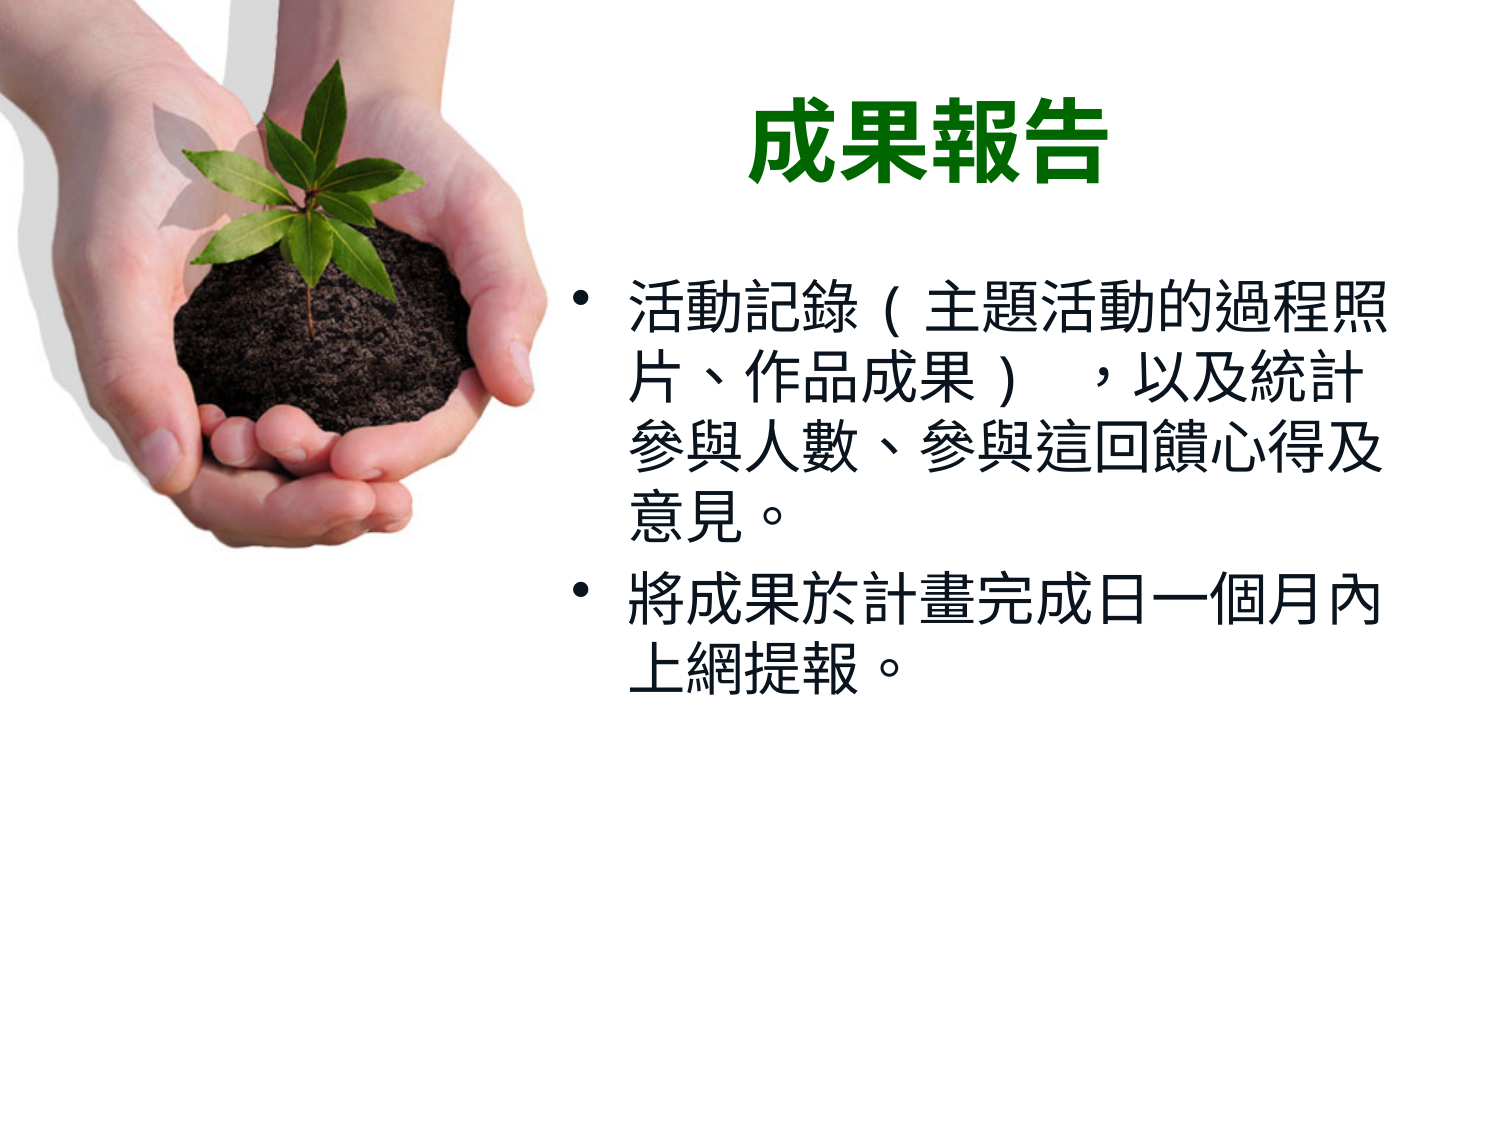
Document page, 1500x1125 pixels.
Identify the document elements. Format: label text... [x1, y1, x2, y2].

list 活動記錄(主題活動的過程照片、作品成果) ，以及統計參與人數、參與這回饋心得及意見。 將成果於計畫完成日一個月內上網提報。 [556, 262, 1425, 1005]
title 成果報告 [435, 45, 1425, 233]
picture [0, 0, 1500, 1125]
